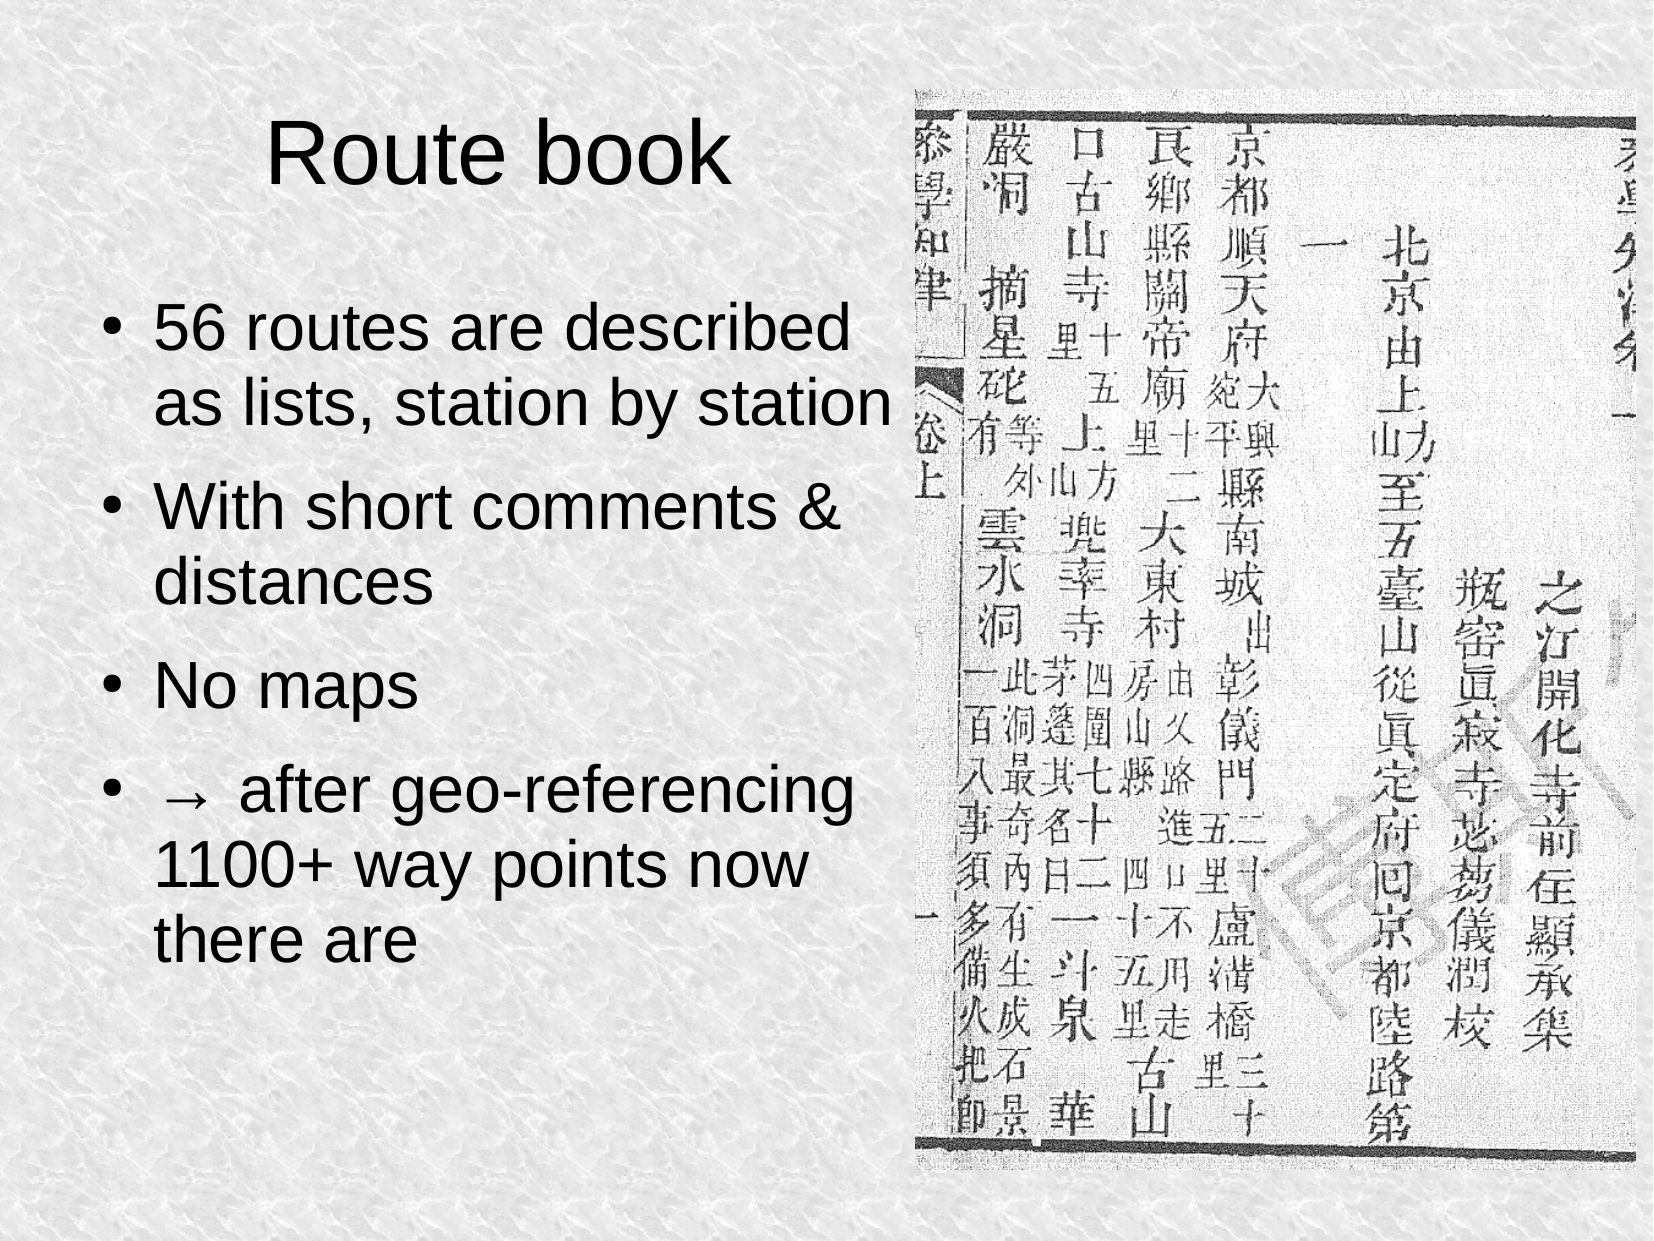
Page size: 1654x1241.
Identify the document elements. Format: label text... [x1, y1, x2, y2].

list 56 routes are described as lists, station by station With short comments & distances No maps → after geo-referencing 1100+ way points now there are [82, 290, 901, 1141]
picture [0, 0, 1654, 1241]
title Route book [82, 49, 916, 257]
